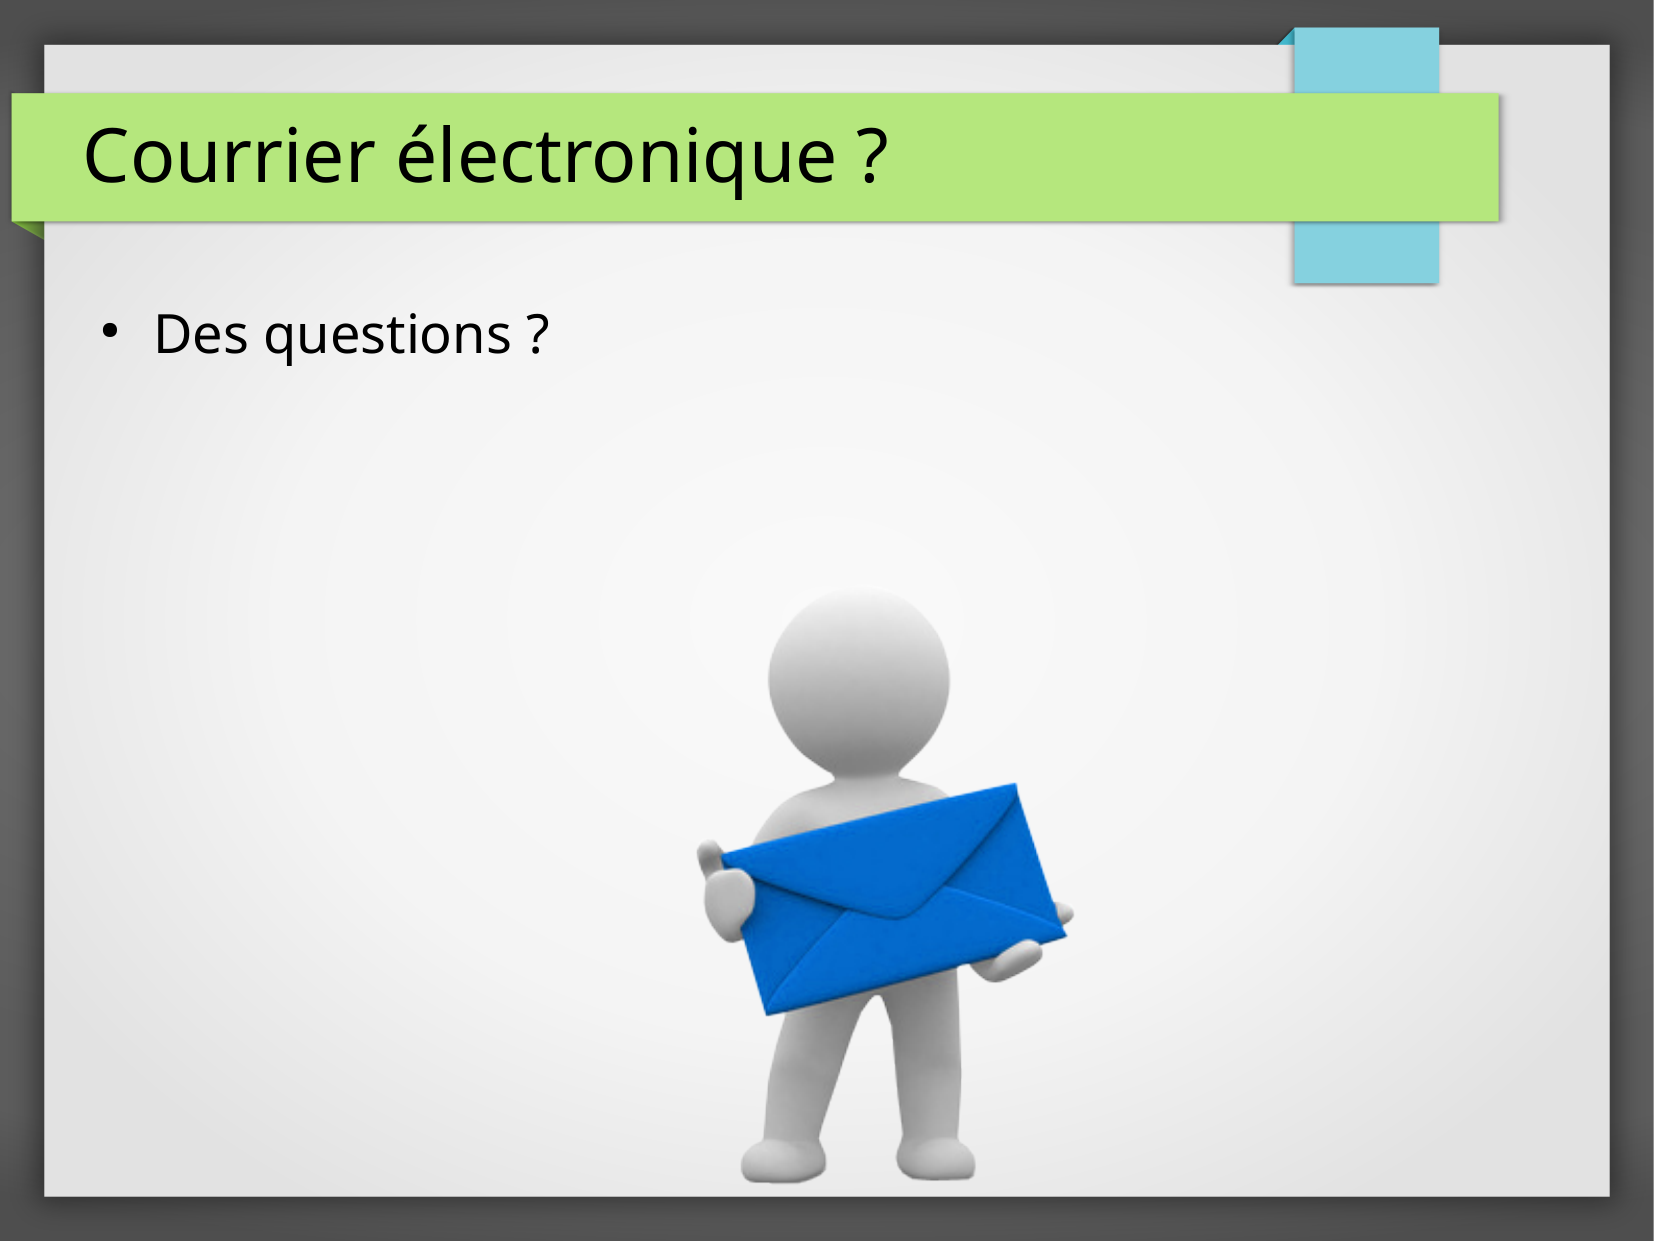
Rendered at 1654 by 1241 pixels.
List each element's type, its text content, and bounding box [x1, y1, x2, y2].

picture [0, 0, 1654, 1241]
title Courrier électronique ? [82, 60, 1477, 248]
list Des questions ? [82, 295, 1571, 1015]
